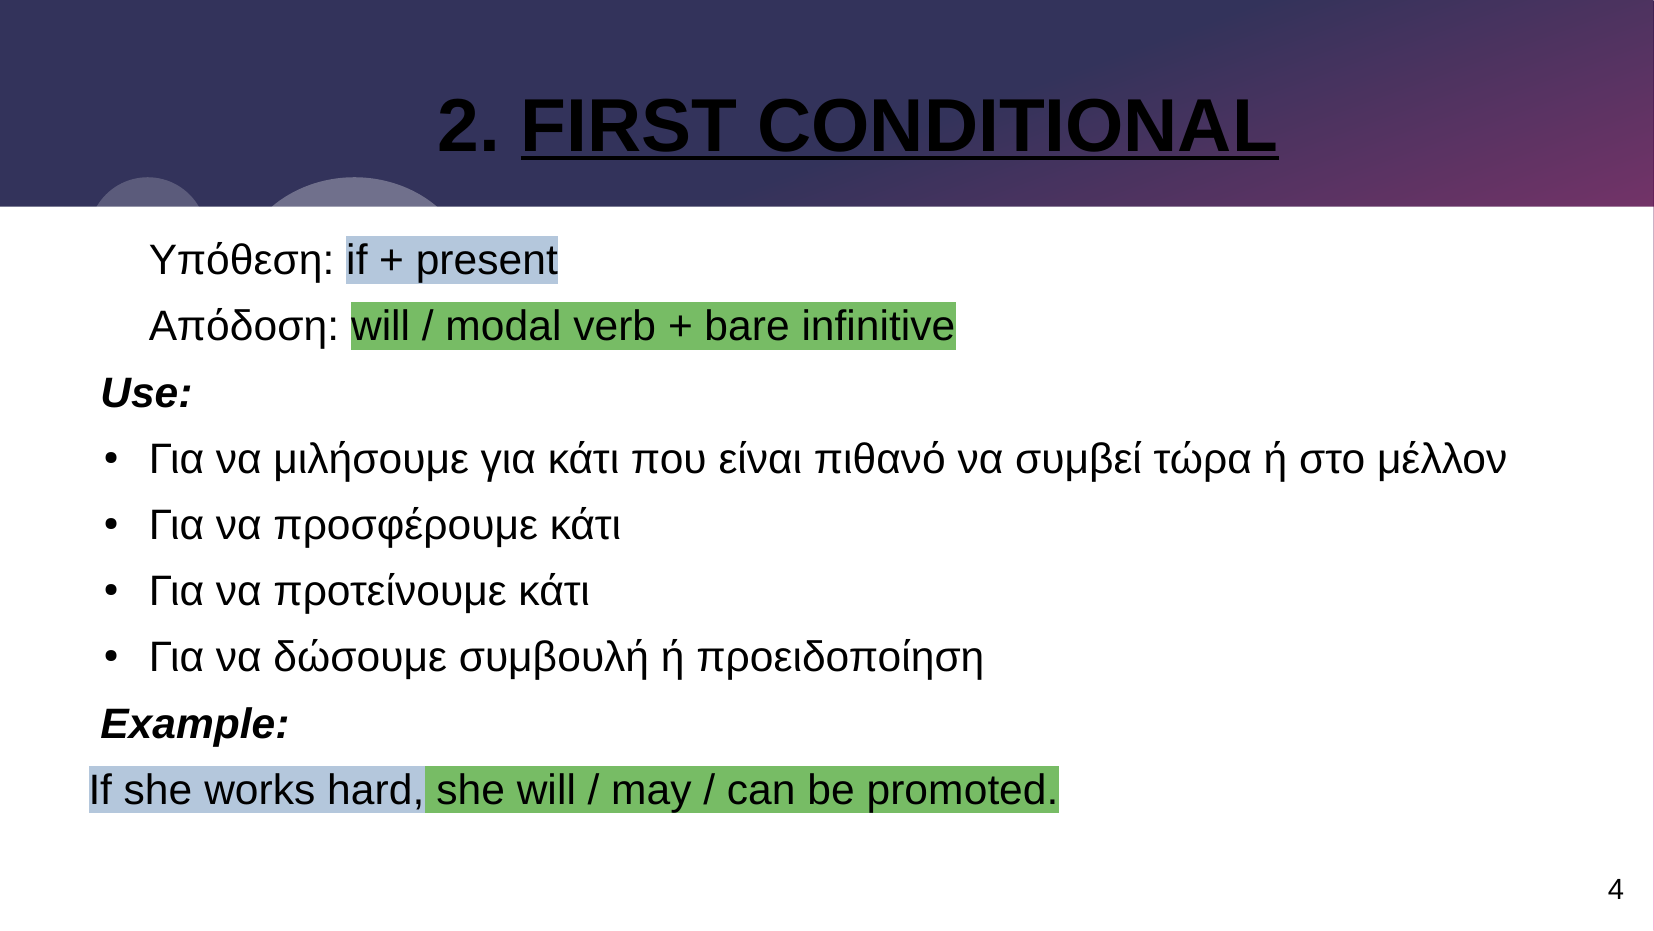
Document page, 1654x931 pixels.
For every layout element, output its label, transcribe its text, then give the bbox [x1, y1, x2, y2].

title 2. FIRST CONDITIONAL [88, 44, 1565, 207]
list Υπόθεση: if + present Απόδοση: will / modal verb + bare infinitive Use: Για να μιλήσουμε για κάτι που είναι πιθανό να συμβεί τώρα ή στο μέλλον Για να προσφέρουμε κάτι Για να προτείνουμε κάτι Για να δώσουμε συμβουλή ή προειδοποίηση Example: If she works hard, she will / may / can be promoted. [88, 236, 1565, 827]
